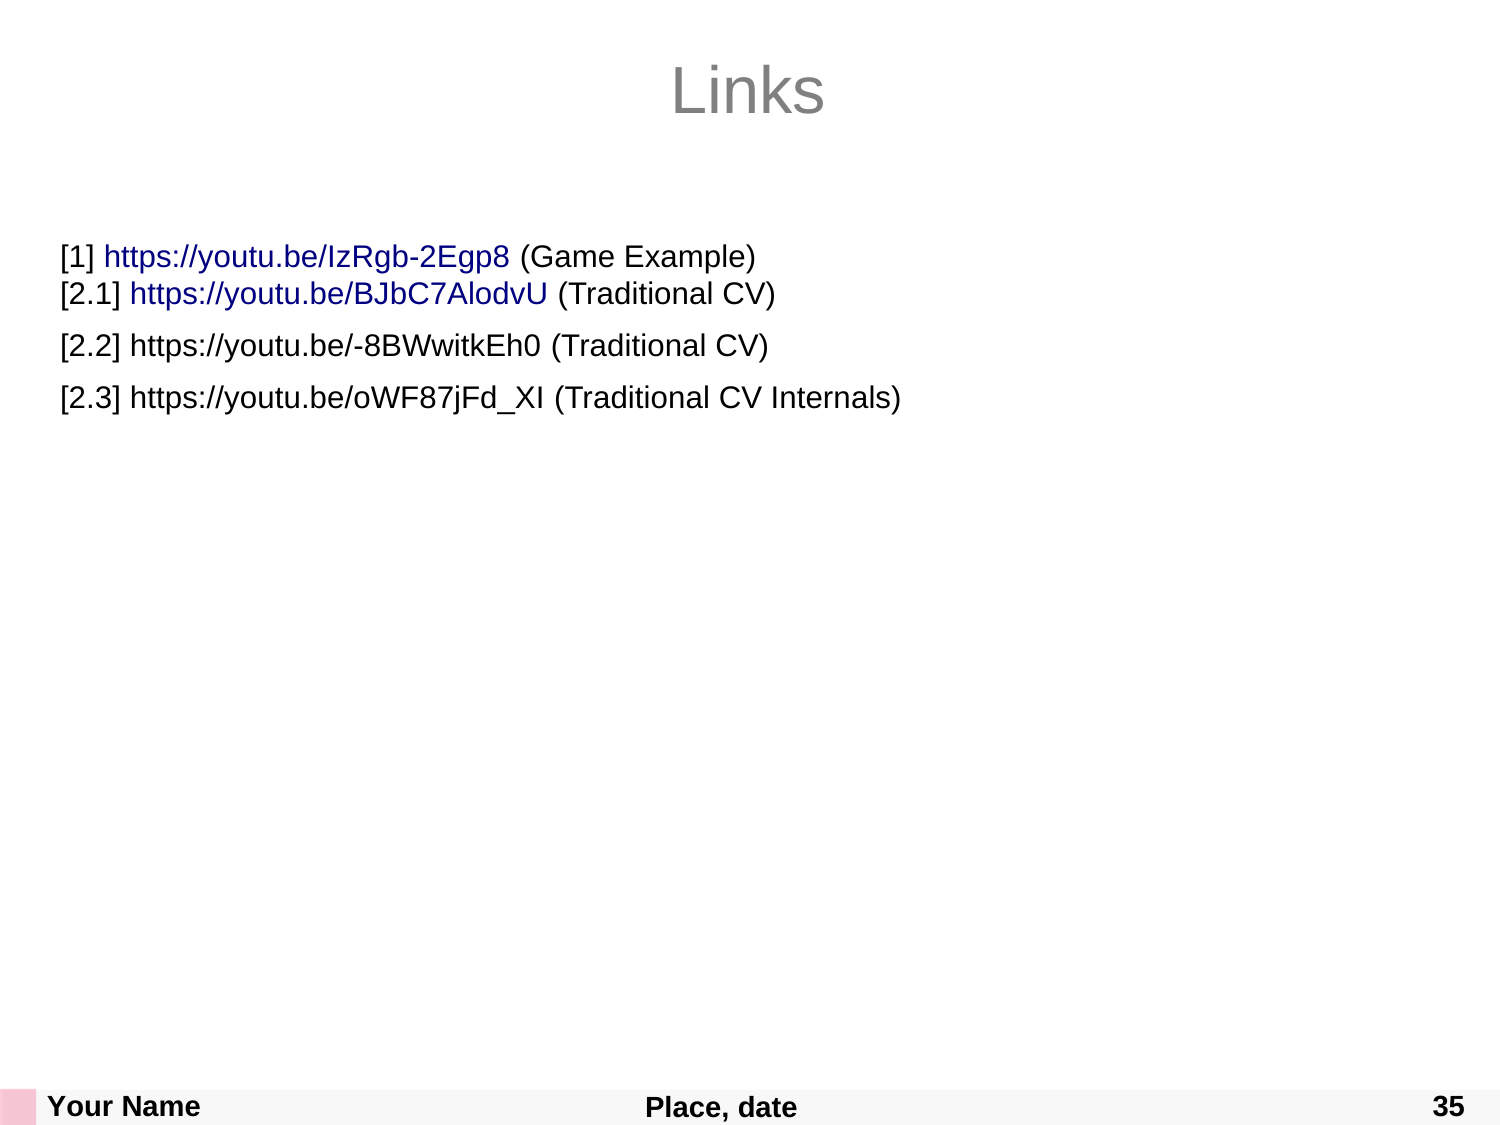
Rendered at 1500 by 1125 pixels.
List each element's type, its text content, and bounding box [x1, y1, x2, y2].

title Links [79, 25, 1417, 149]
subtitle [1] https://youtu.be/IzRgb-2Egp8 (Game Example) [2.1] https://youtu.be/BJbC7AlodvU (Traditional CV) [2.2] https://youtu.be/-8BWwitkEh0 (Traditional CV) [2.3] https://youtu.be/oWF87jFd_XI (Traditional CV Internals) [60, 184, 1411, 1055]
